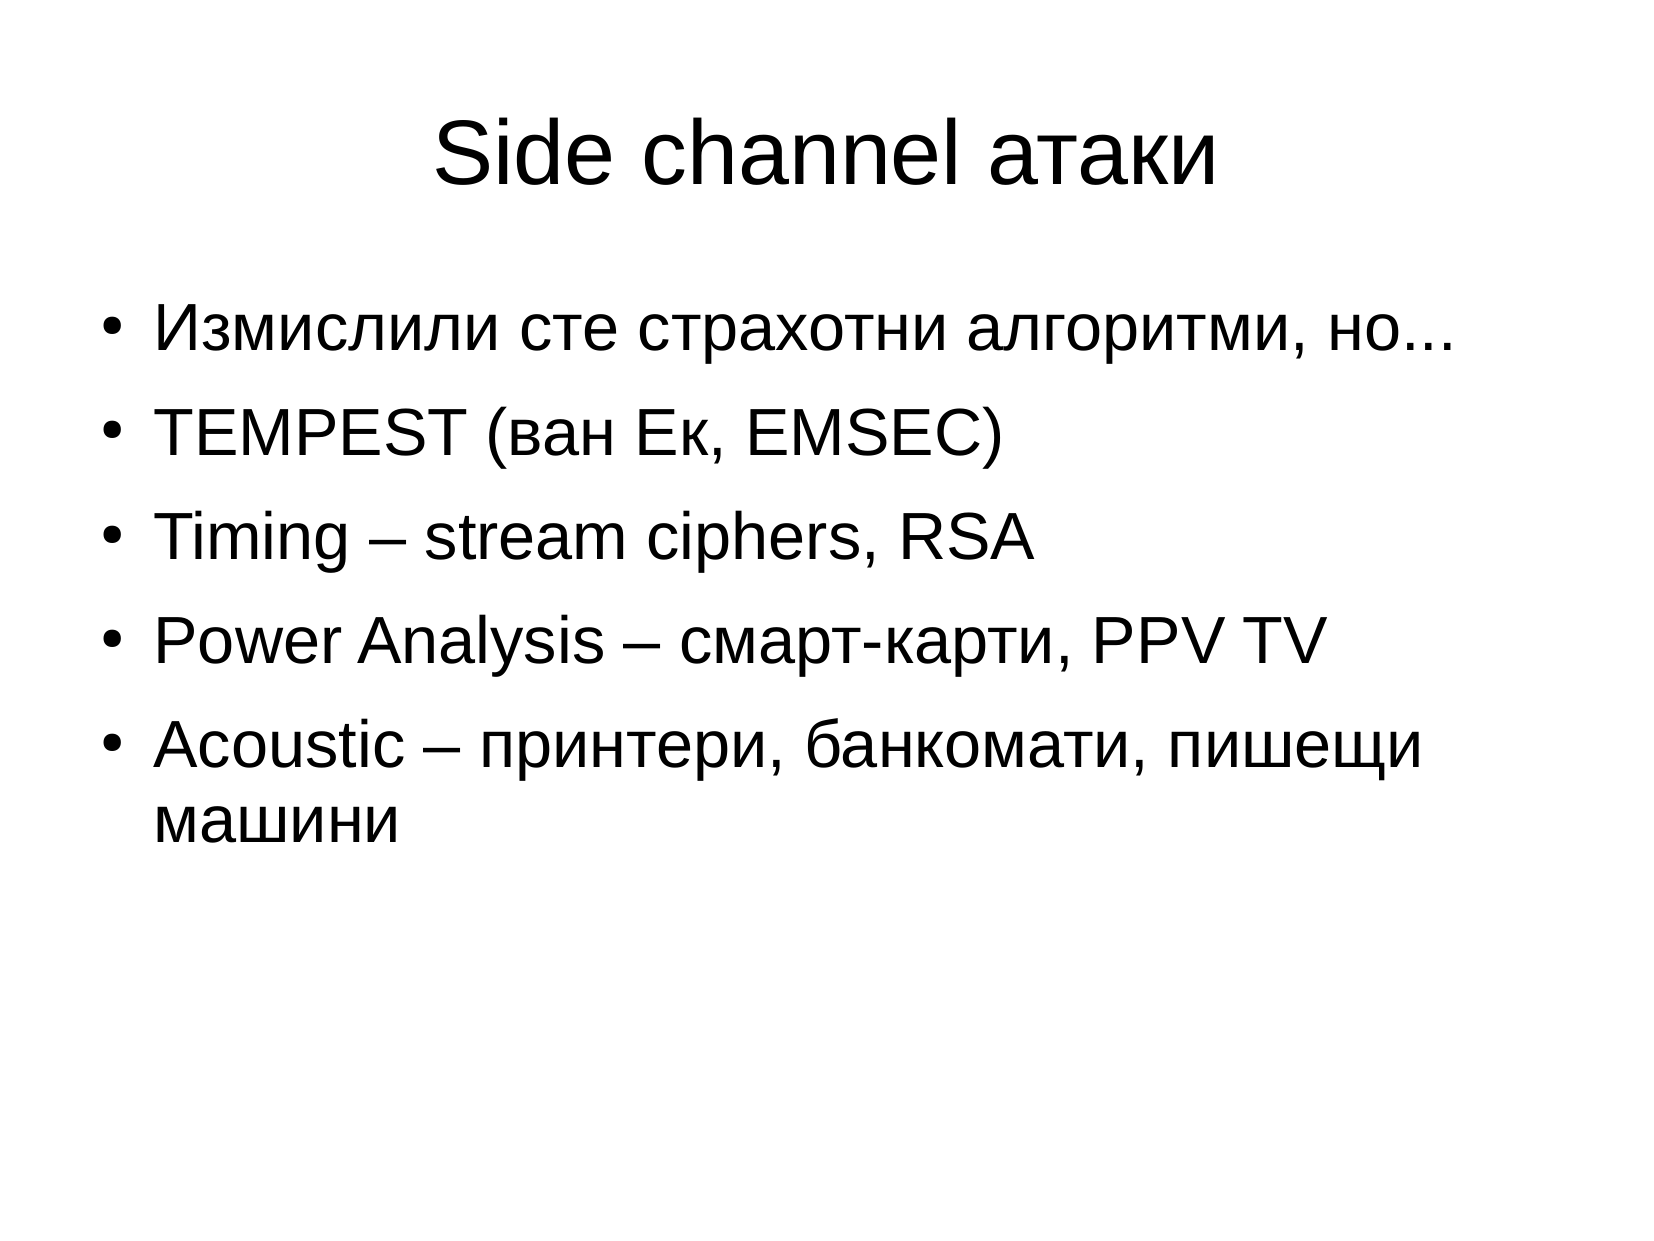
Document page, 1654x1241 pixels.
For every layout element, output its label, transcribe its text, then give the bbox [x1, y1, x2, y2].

title Side channel атаки [82, 56, 1571, 250]
list Измислили сте страхотни алгоритми, но... TEMPEST (ван Ек, EMSEC) Timing – stream ciphers, RSA Power Analysis – смарт-карти, PPV TV Acoustic – принтери, банкомати, пишещи машини [82, 290, 1571, 1109]
